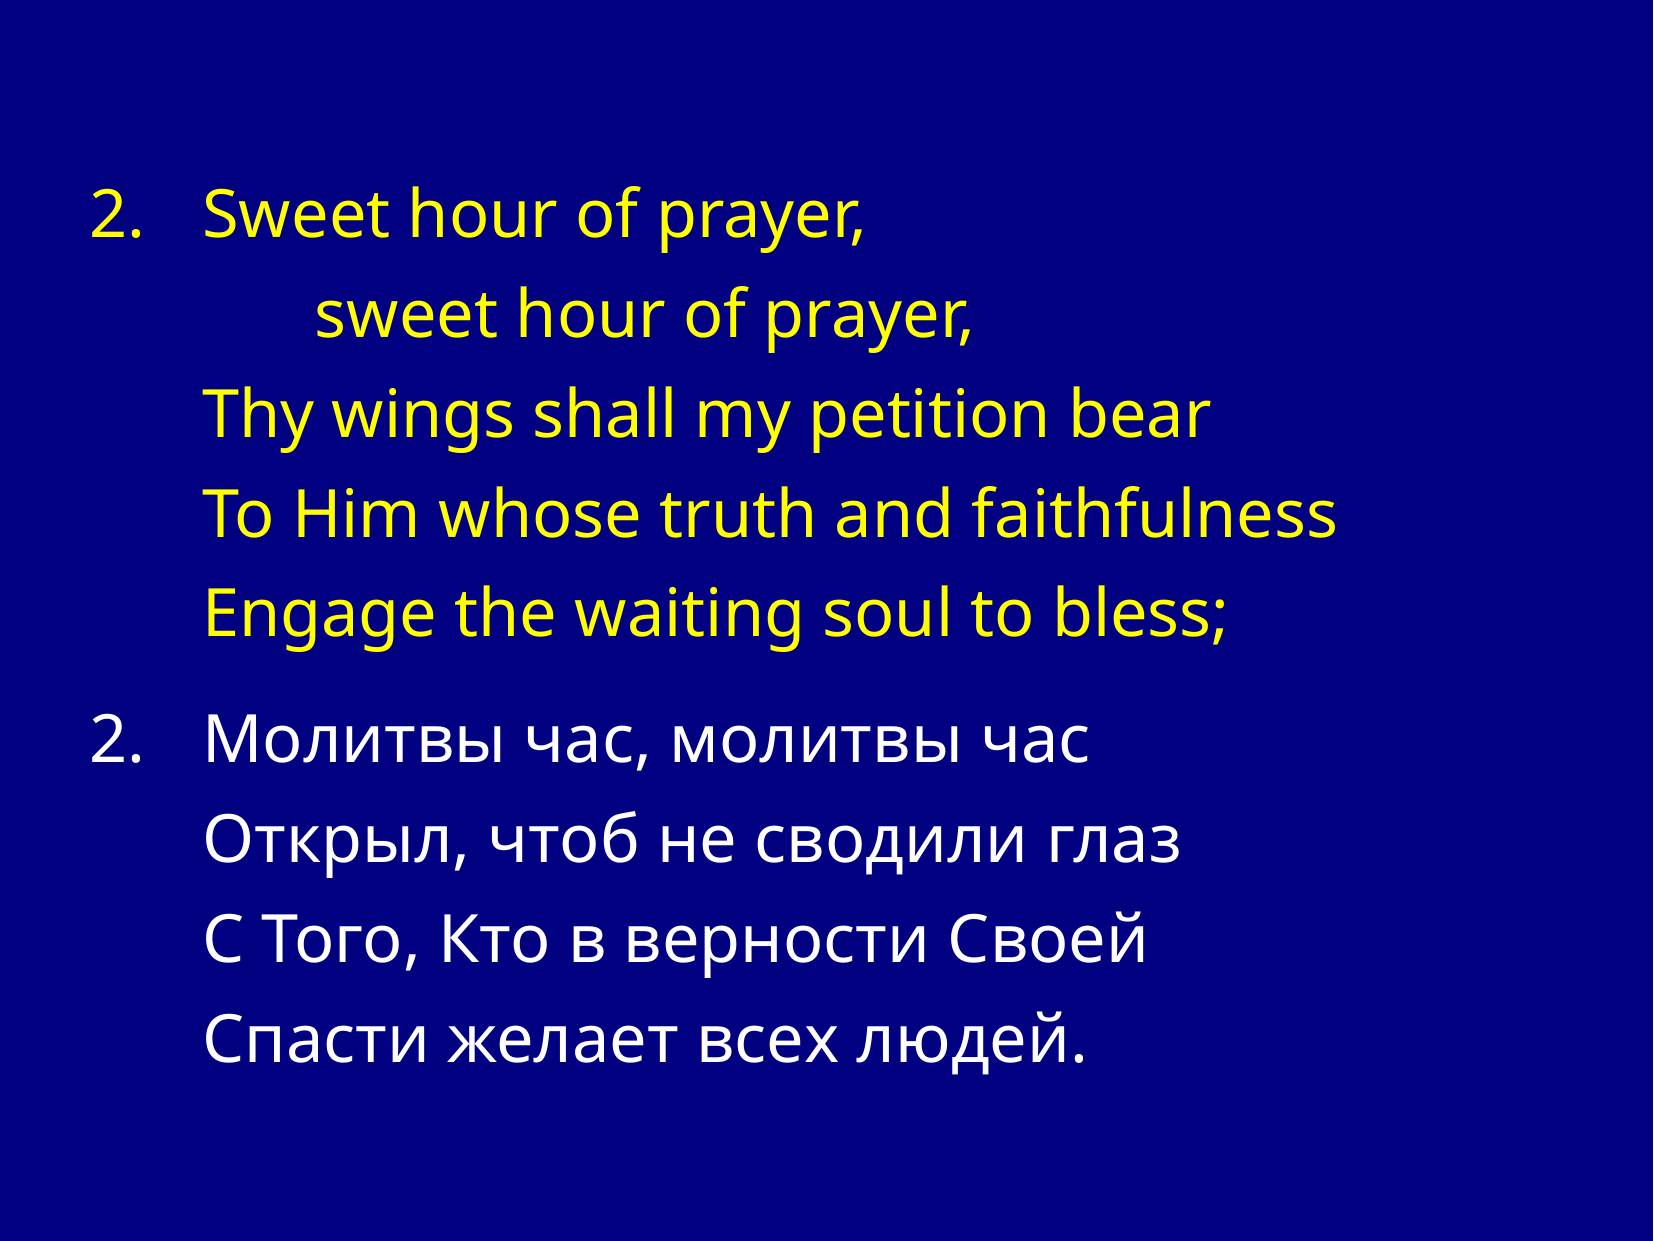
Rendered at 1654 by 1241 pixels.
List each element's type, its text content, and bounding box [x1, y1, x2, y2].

text_box 2. Sweet hour of prayer, sweet hour of prayer, Thy wings shall my petition bear To Him whose truth and faithfulness Engage the waiting soul to bless; [75, 150, 1653, 638]
text_box 2. Молитвы час, молитвы час Открыл, чтоб не сводили глаз С Того, Кто в верности Своей Спасти желает всех людей. [75, 675, 1576, 1163]
